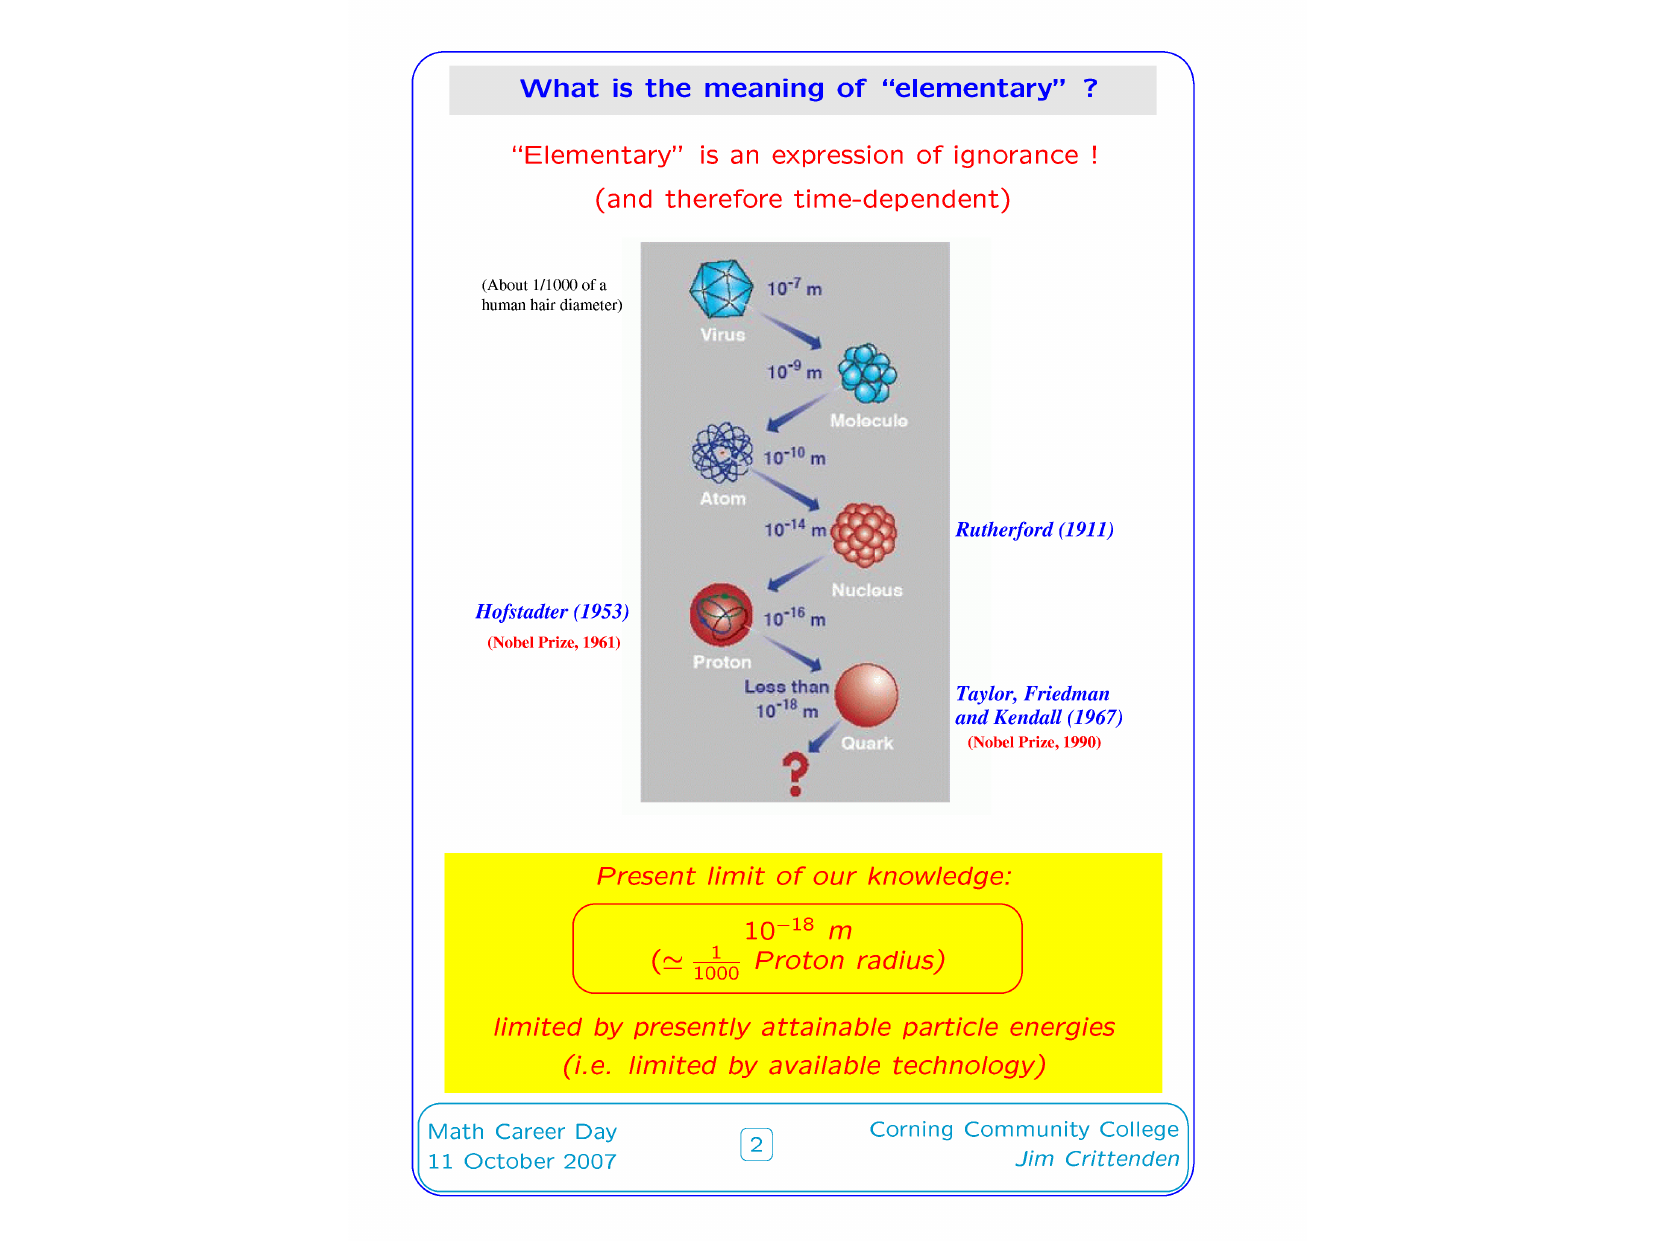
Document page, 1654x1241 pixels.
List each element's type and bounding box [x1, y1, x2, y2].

picture [348, 0, 1307, 1241]
